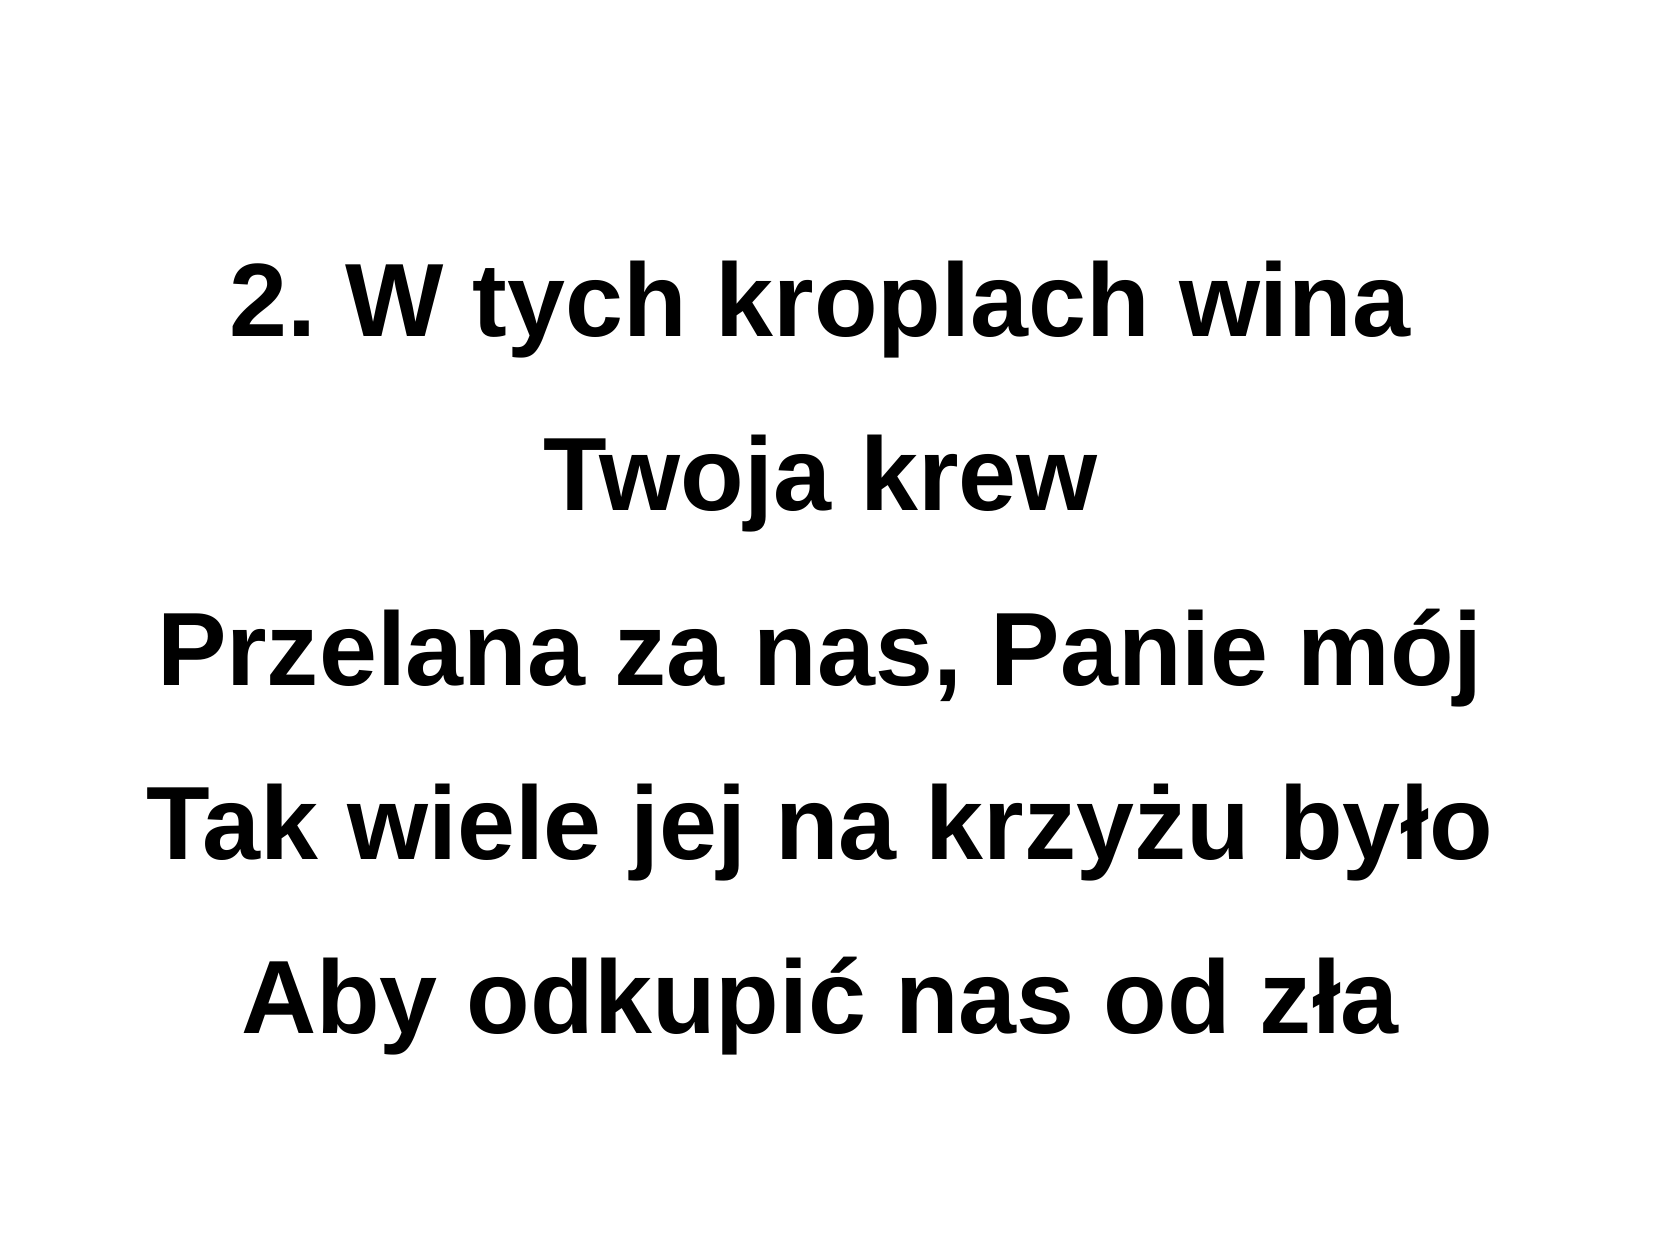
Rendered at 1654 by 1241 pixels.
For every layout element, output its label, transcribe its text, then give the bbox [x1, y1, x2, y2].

subtitle 2. W tych kroplach wina Twoja krew Przelana za nas, Panie mój Tak wiele jej na krzyżu było Aby odkupić nas od zła [0, 0, 1642, 1241]
